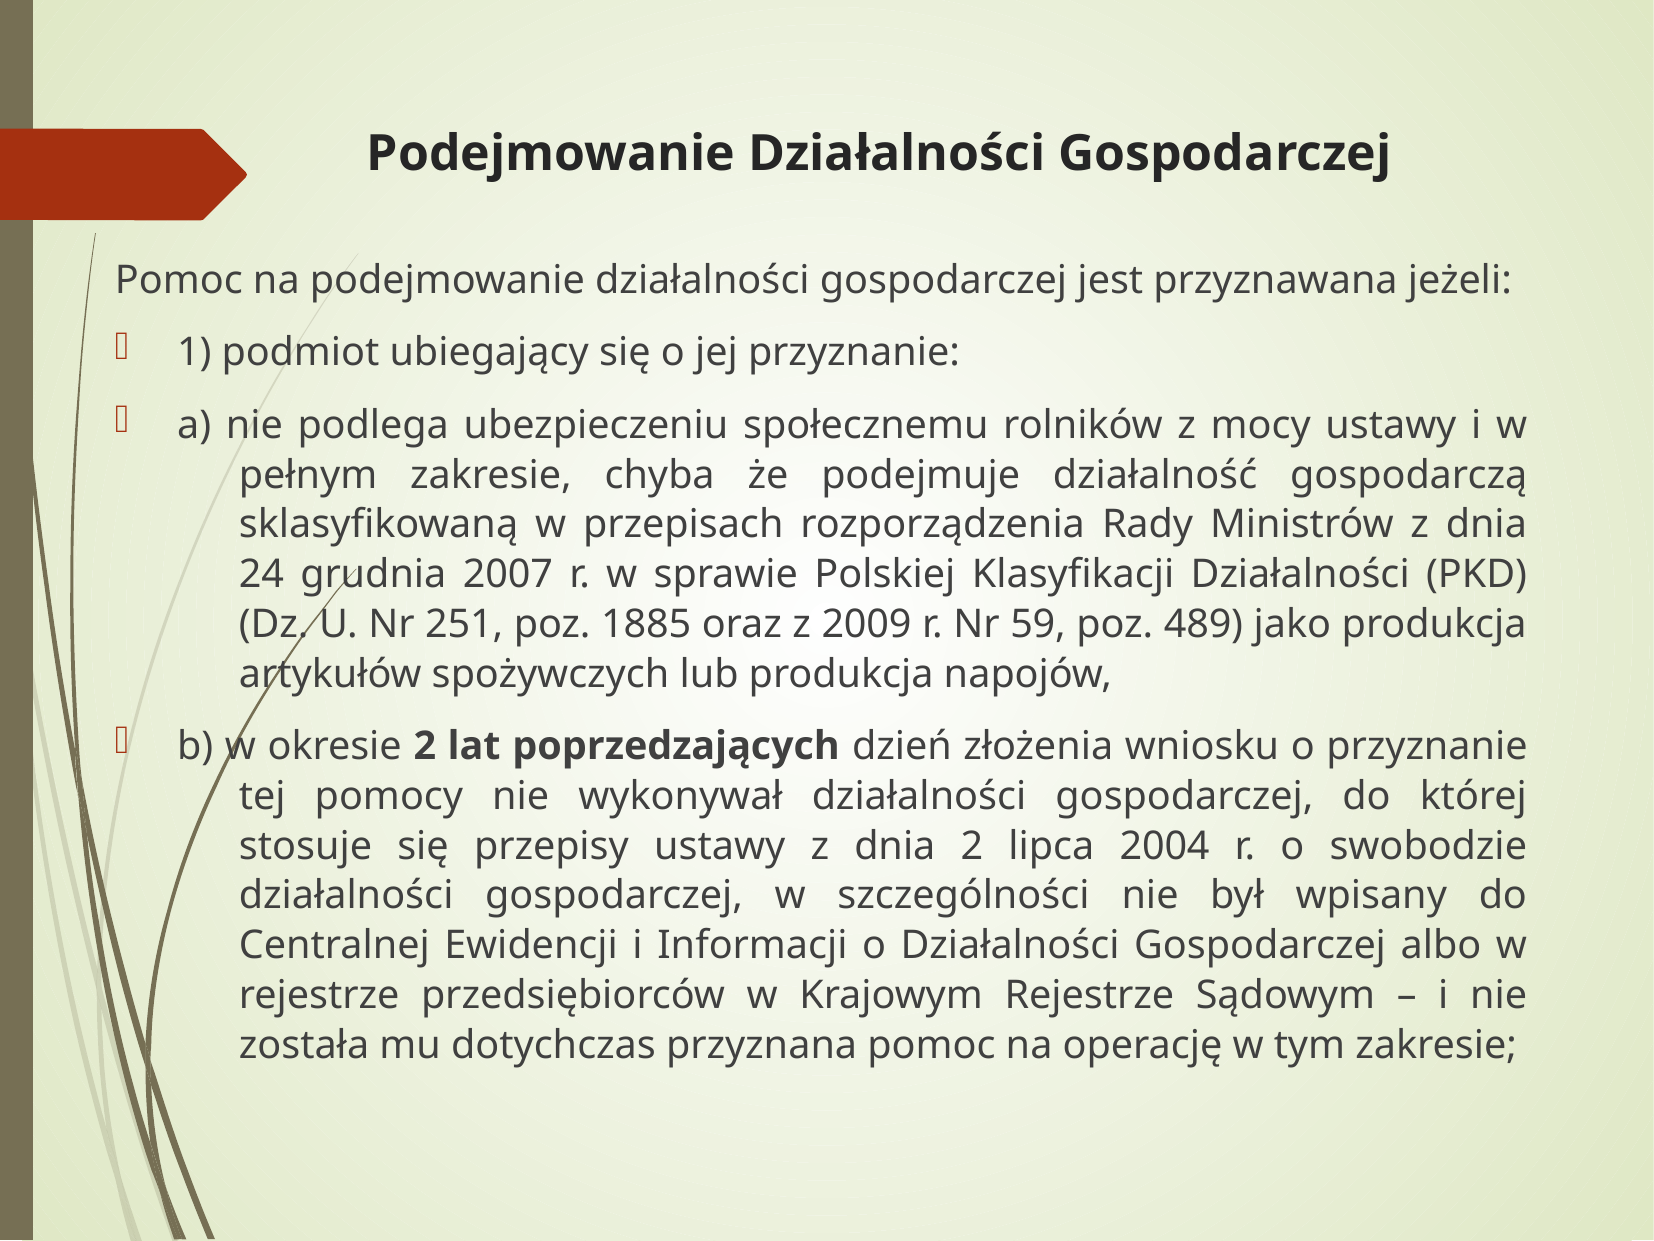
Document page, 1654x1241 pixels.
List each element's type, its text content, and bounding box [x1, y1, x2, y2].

list Pomoc na podejmowanie działalności gospodarczej jest przyznawana jeżeli: 1) podmiot ubiegający się o jej przyznanie: a) nie podlega ubezpieczeniu społecznemu rolników z mocy ustawy i w pełnym zakresie, chyba że podejmuje działalność gospodarczą sklasyfikowaną w przepisach rozporządzenia Rady Ministrów z dnia 24 grudnia 2007 r. w sprawie Polskiej Klasyfikacji Działalności (PKD) (Dz. U. Nr 251, poz. 1885 oraz z 2009 r. Nr 59, poz. 489) jako produkcja artykułów spożywczych lub produkcja napojów, b) w okresie 2 lat poprzedzających dzień złożenia wniosku o przyznanie tej pomocy nie wykonywał działalności gospodarczej, do której stosuje się przepisy ustawy z dnia 2 lipca 2004 r. o swobodzie działalności gospodarczej, w szczególności nie był wpisany do Centralnej Ewidencji i Informacji o Działalności Gospodarczej albo w rejestrze przedsiębiorców w Krajowym Rejestrze Sądowym – i nie została mu dotychczas przyznana pomoc na operację w tym zakresie; [99, 243, 1544, 1191]
title Podejmowanie Działalności Gospodarczej [351, 112, 1544, 243]
